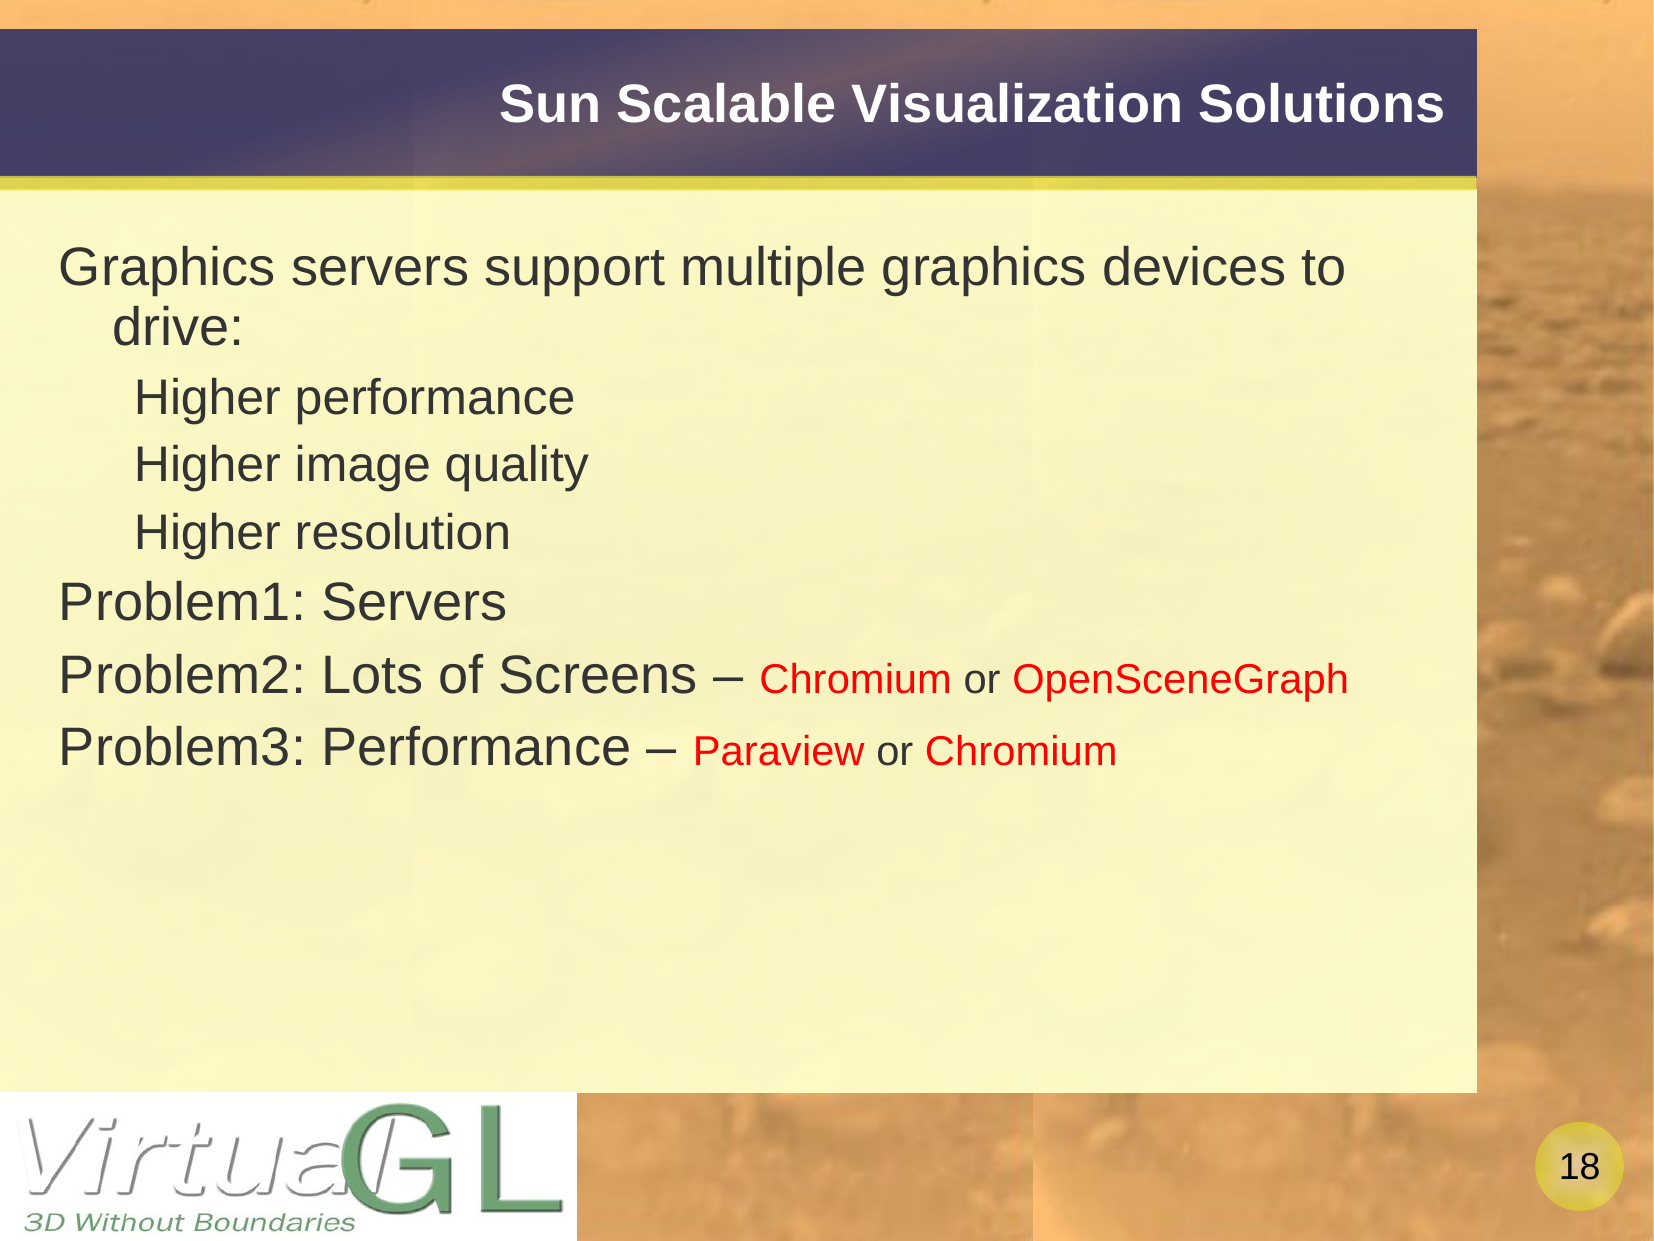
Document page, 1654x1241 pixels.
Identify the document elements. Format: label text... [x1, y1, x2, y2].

picture [0, 0, 1654, 1241]
title Sun Scalable Visualization Solutions [29, 59, 1447, 148]
list Graphics servers support multiple graphics devices to drive: Higher performance Higher image quality Higher resolution Problem1: Servers Problem2: Lots of Screens – Chromium or OpenSceneGraph Problem3: Performance – Paraview or Chromium [59, 236, 1418, 1093]
